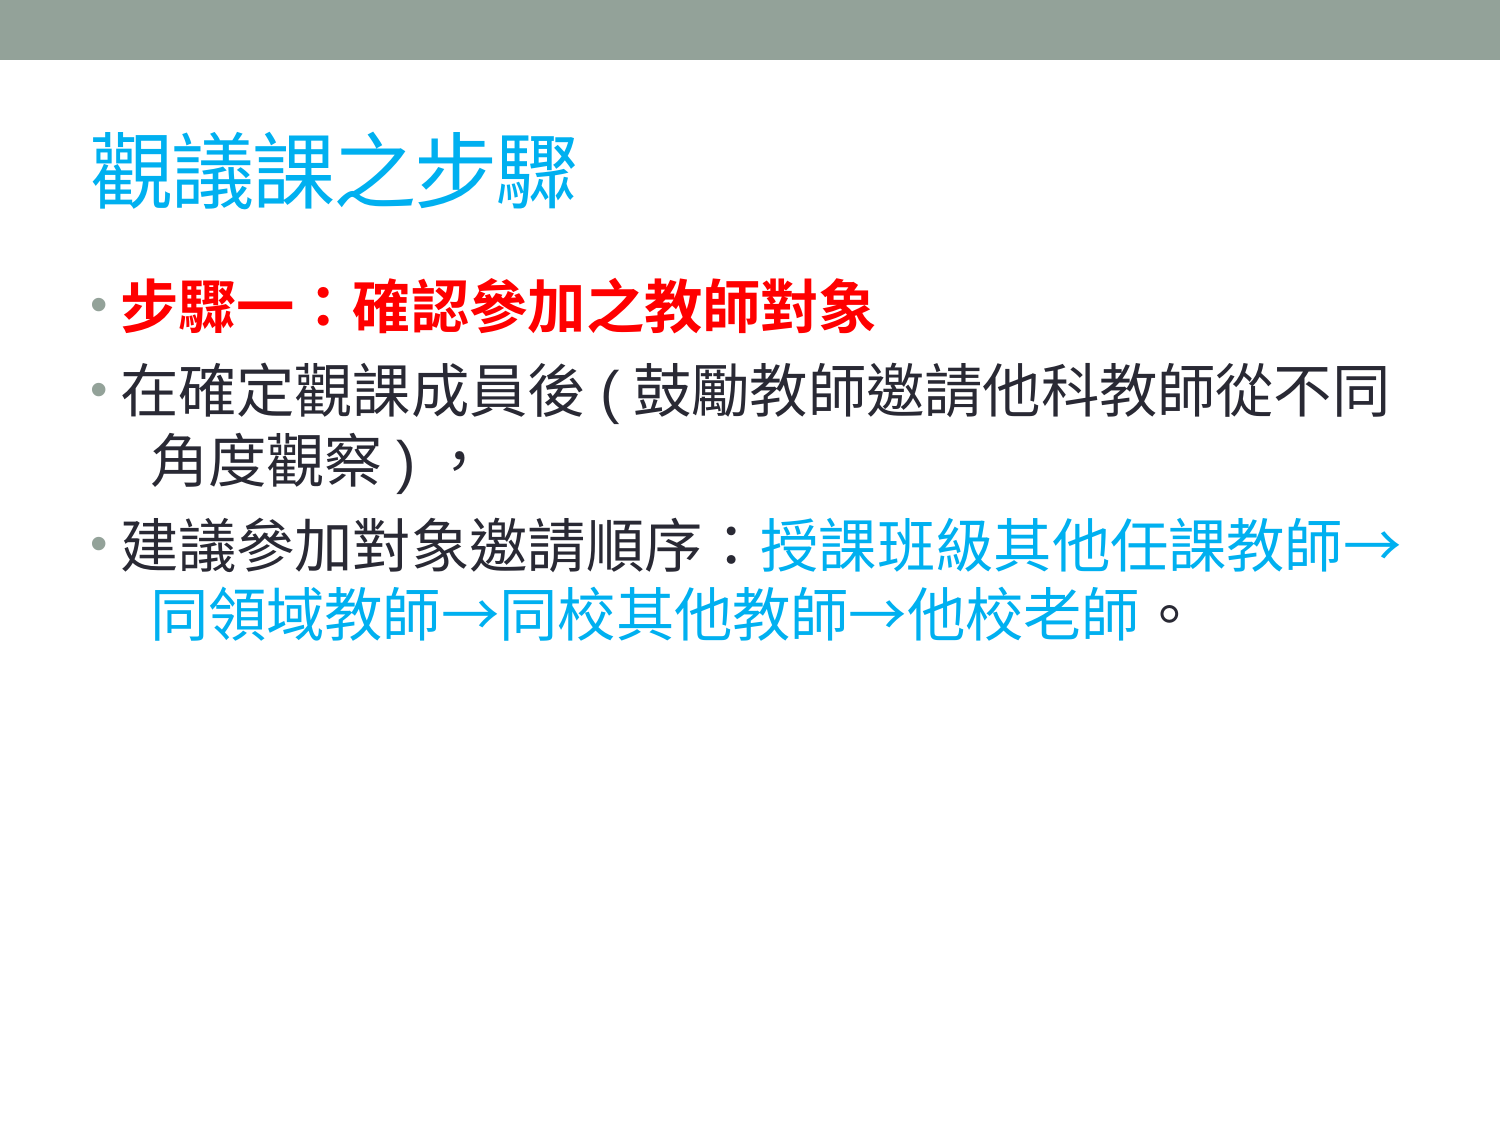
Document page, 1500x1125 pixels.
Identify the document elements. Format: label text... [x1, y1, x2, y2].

title 觀議課之步驟 [75, 87, 1426, 251]
list 步驟一：確認參加之教師對象 在確定觀課成員後(鼓勵教師邀請他科教師從不同角度觀察)， 建議參加對象邀請順序：授課班級其他任課教師→同領域教師→同校其他教師→他校老師。 [75, 262, 1426, 1063]
